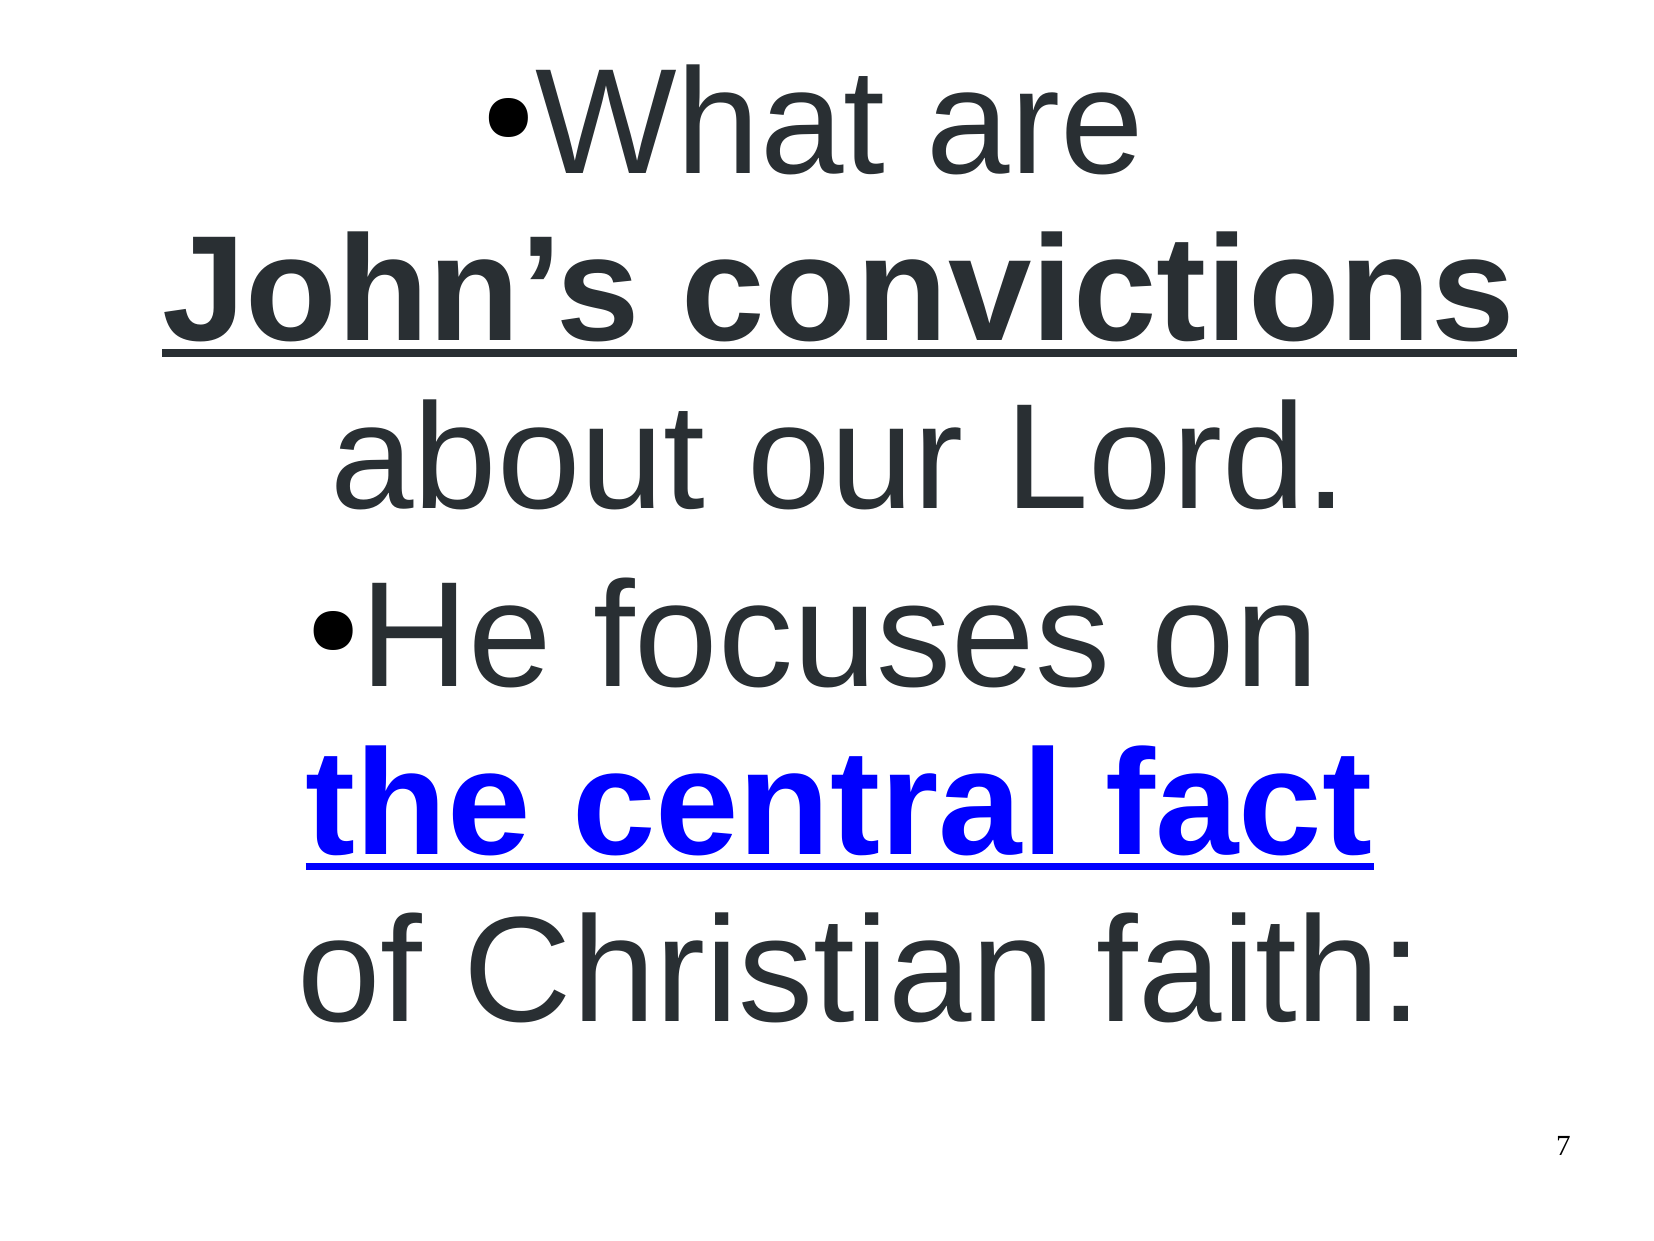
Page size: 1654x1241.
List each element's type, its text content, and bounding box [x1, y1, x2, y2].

list What are John’s convictions about our Lord. He focuses on the central fact of Christian faith: [37, 37, 1613, 1238]
